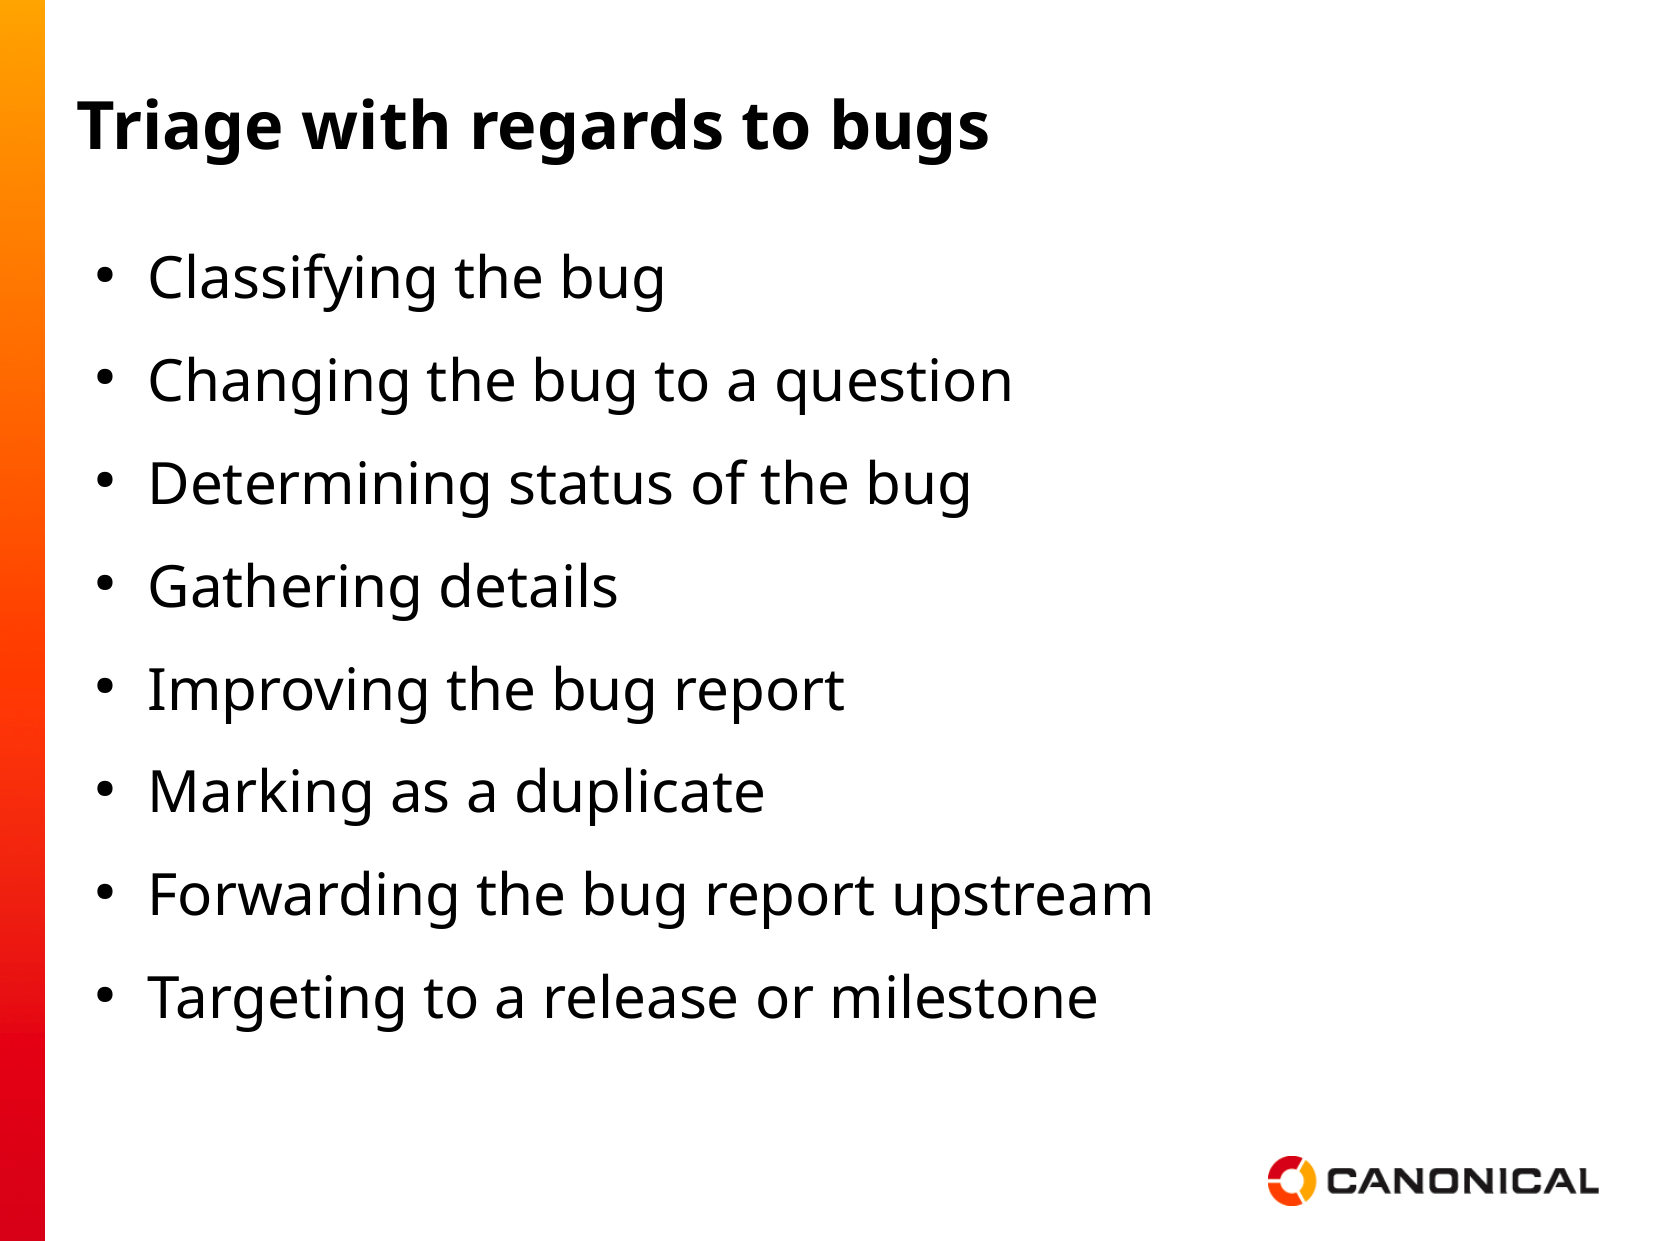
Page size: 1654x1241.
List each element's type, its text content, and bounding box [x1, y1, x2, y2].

picture [0, 0, 45, 1241]
title Triage with regards to bugs [76, 48, 1589, 200]
picture [1268, 1156, 1599, 1206]
list Classifying the bug Changing the bug to a question Determining status of the bug Gathering details Improving the bug report Marking as a duplicate Forwarding the bug report upstream Targeting to a release or milestone [76, 236, 1589, 1040]
